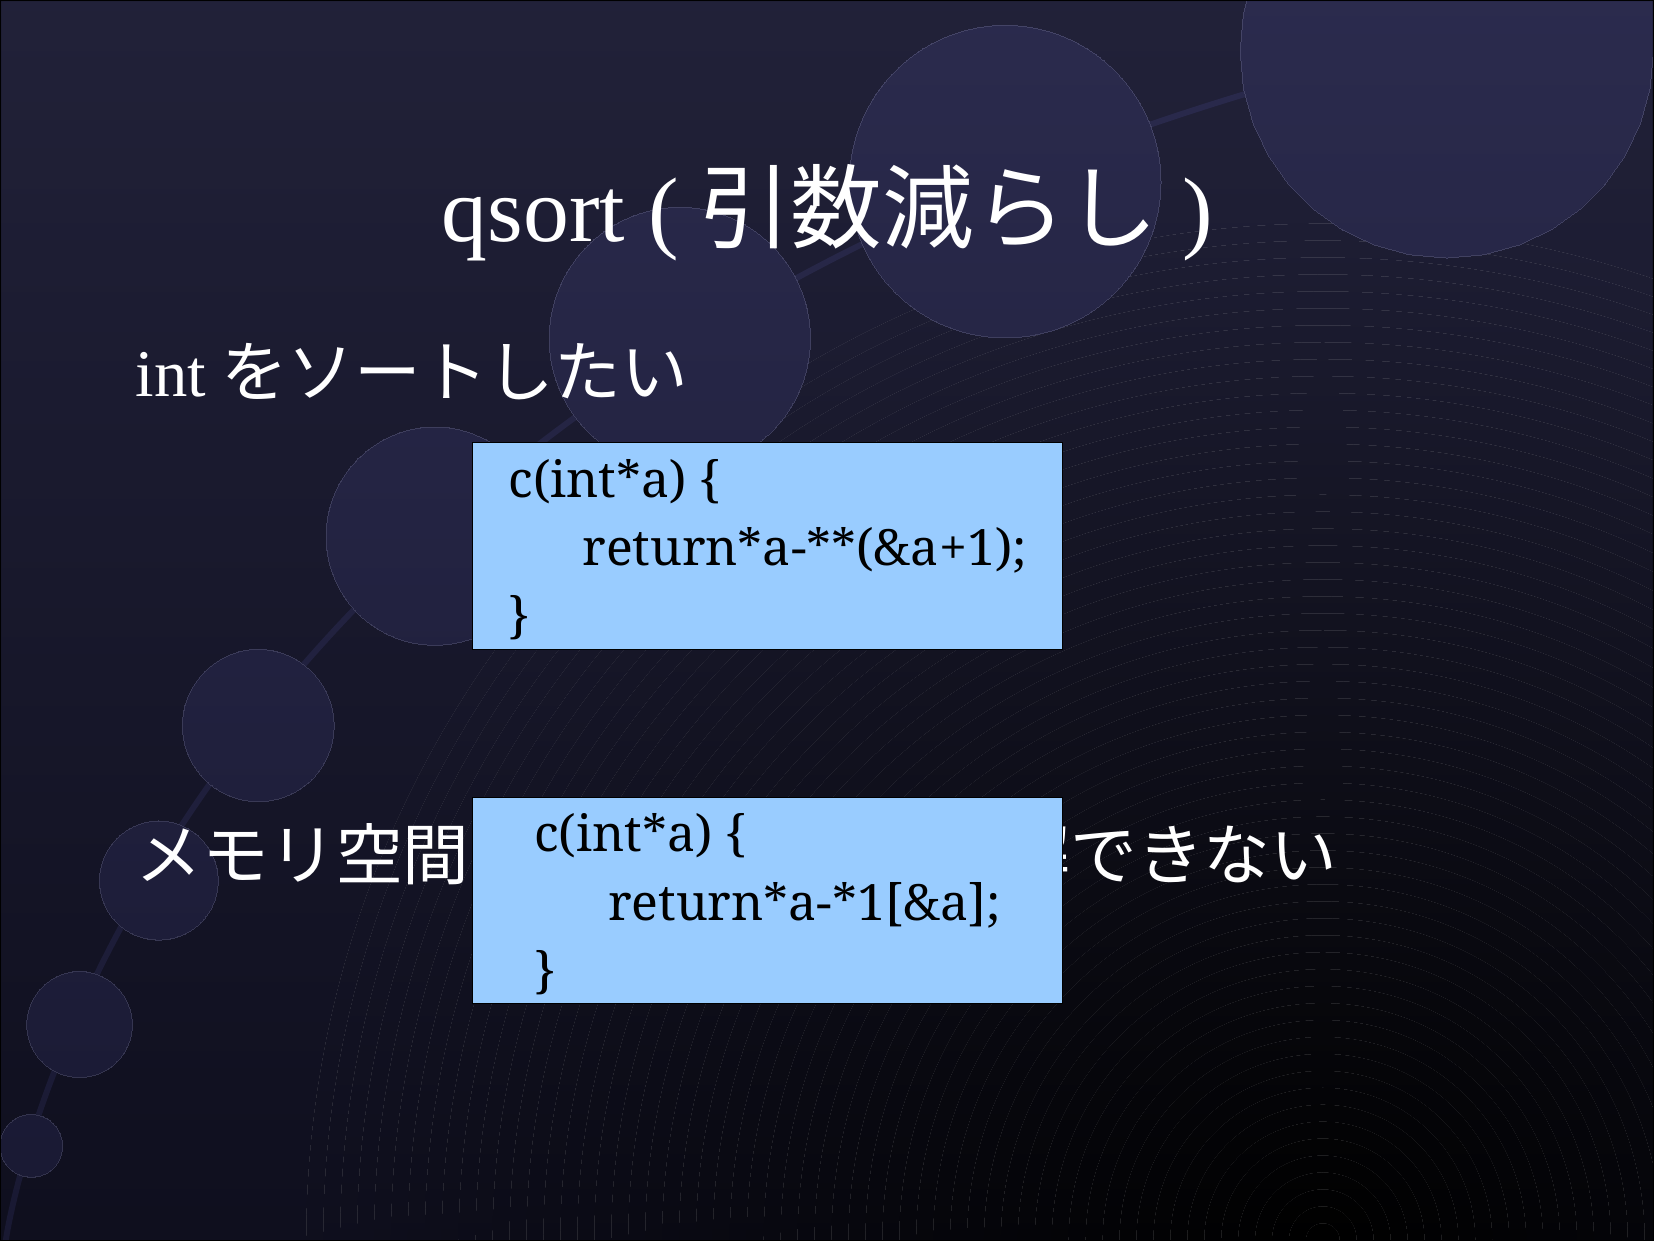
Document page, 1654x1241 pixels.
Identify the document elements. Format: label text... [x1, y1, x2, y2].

text_box c(int*a) { return*a-**(&a+1); } [472, 442, 1063, 650]
list intをソートしたい メモリ空間の知識がないと理解できない C言語の知識がないと理解できない [118, 324, 1534, 1133]
title qsort (引数減らし) [121, 102, 1534, 311]
text_box c(int*a) { return*a-*1[&a]; } [472, 797, 1063, 1004]
